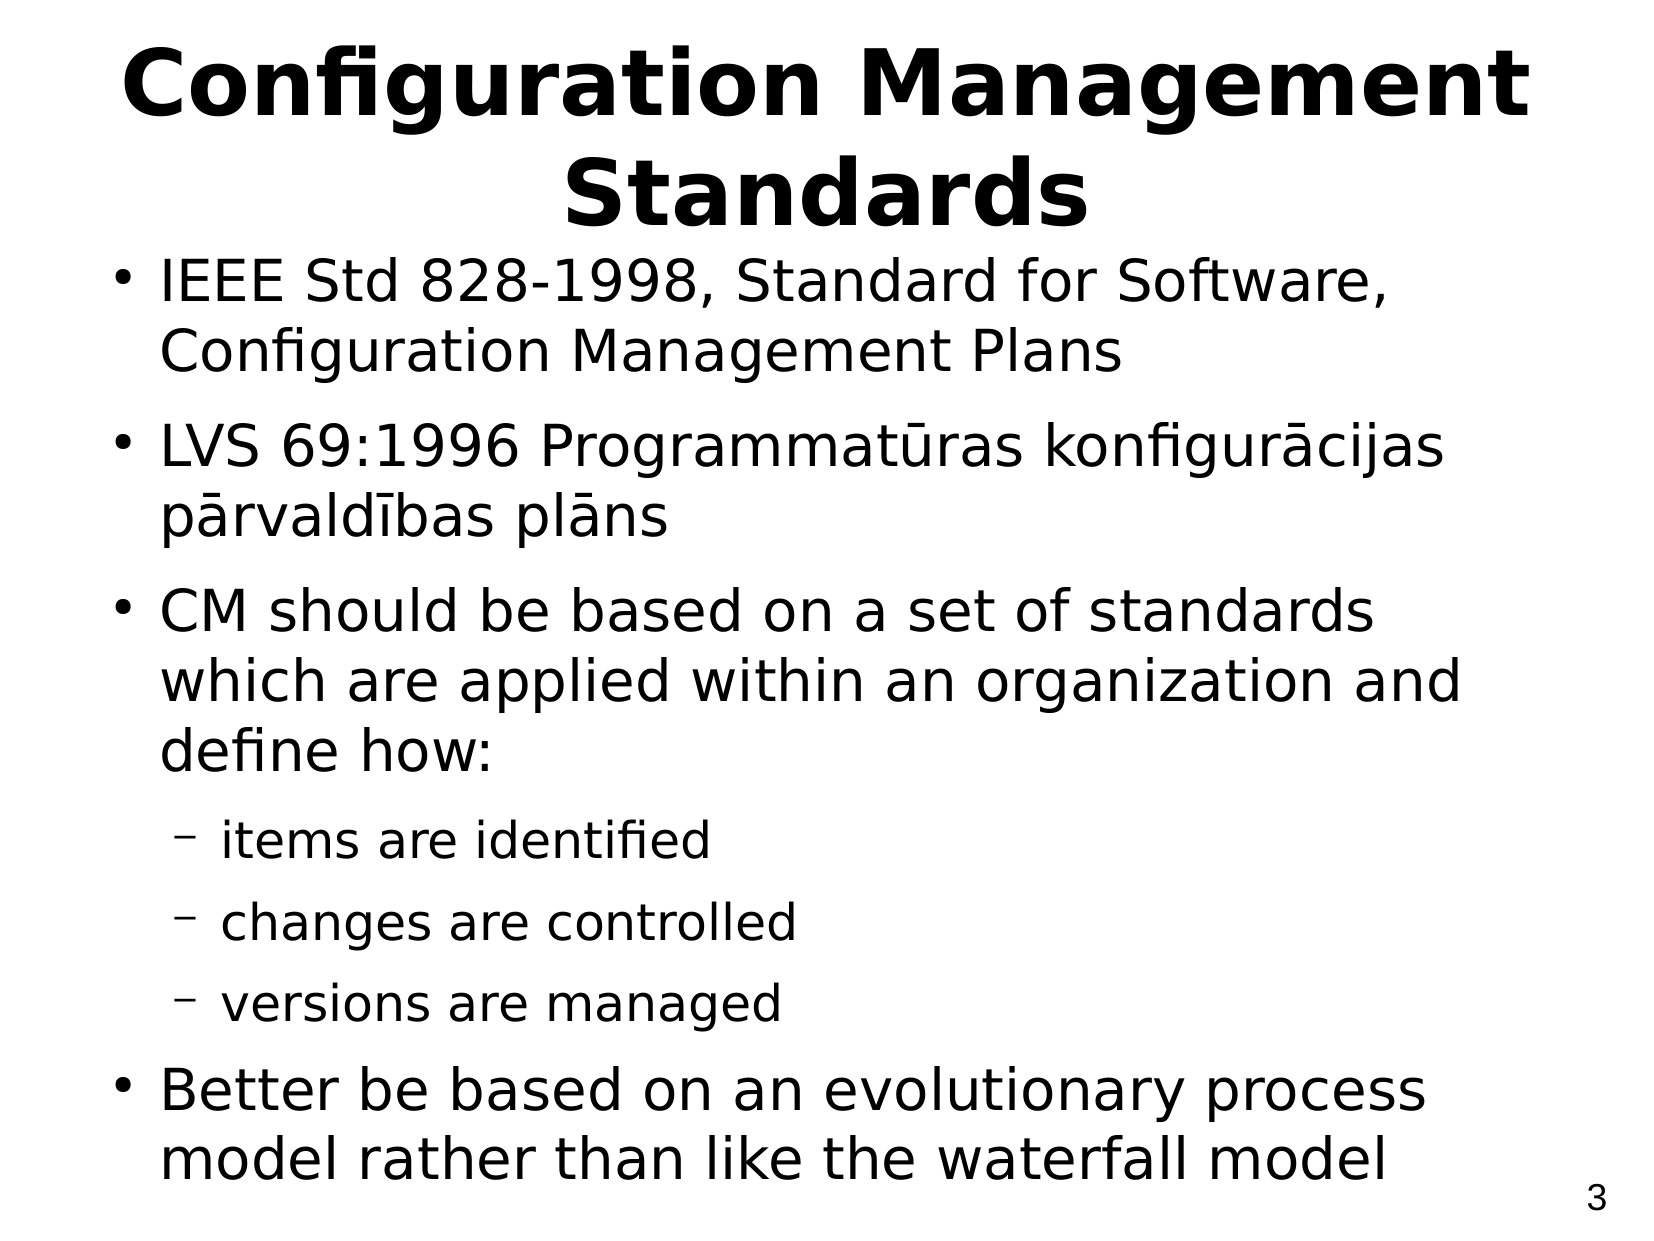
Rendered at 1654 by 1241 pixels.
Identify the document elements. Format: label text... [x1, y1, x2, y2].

list IEEE Std 828-1998, Standard for Software, Configuration Management Plans LVS 69:1996 Programmatūras konfigurācijas pārvaldības plāns CM should be based on a set of standards which are applied within an organization and define how: items are identified changes are controlled versions are managed Better be based on an evolutionary process model rather than like the waterfall model [82, 236, 1571, 1205]
title Configuration Management Standards [82, 61, 1571, 207]
